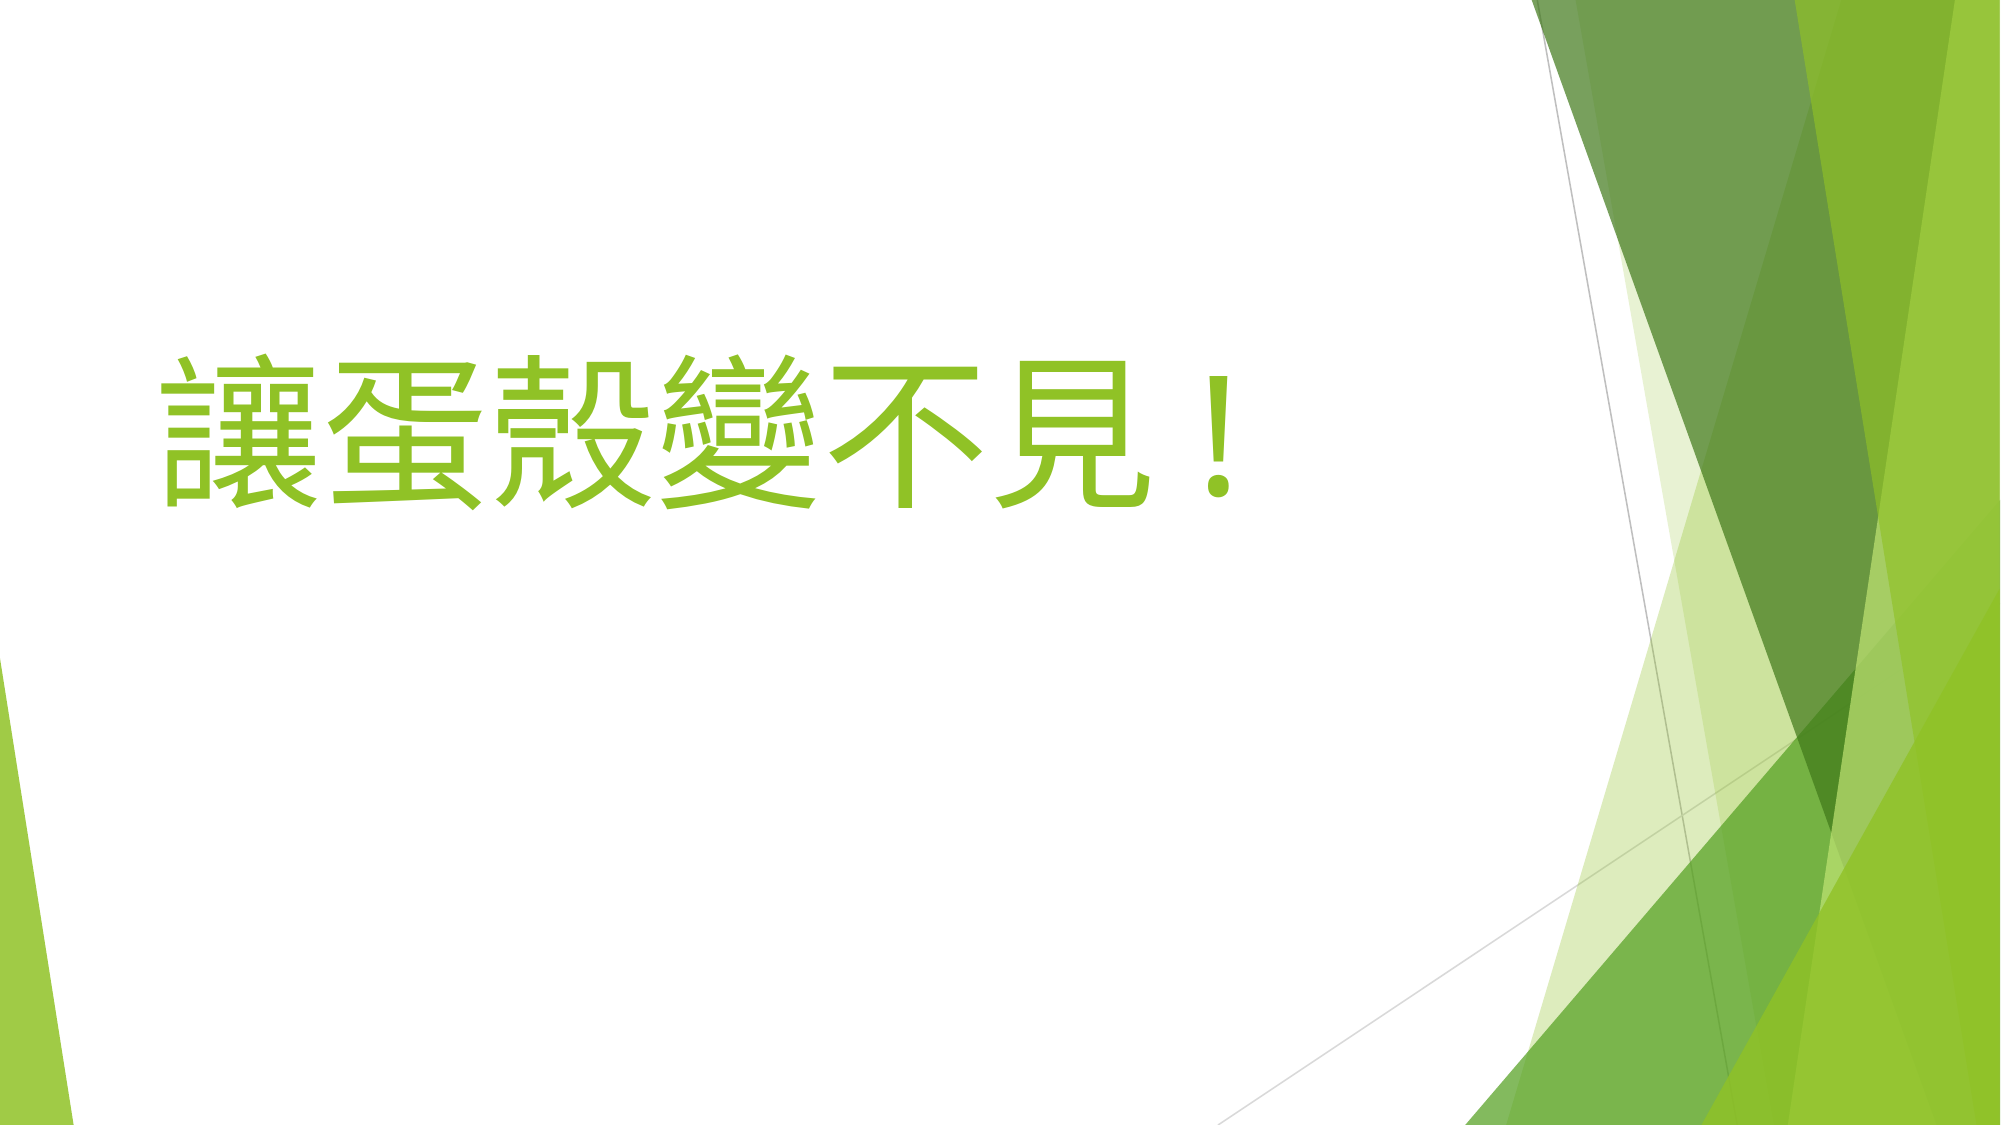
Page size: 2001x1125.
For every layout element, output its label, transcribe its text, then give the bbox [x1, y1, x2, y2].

title 讓蛋殼變不見! [140, 321, 1606, 662]
